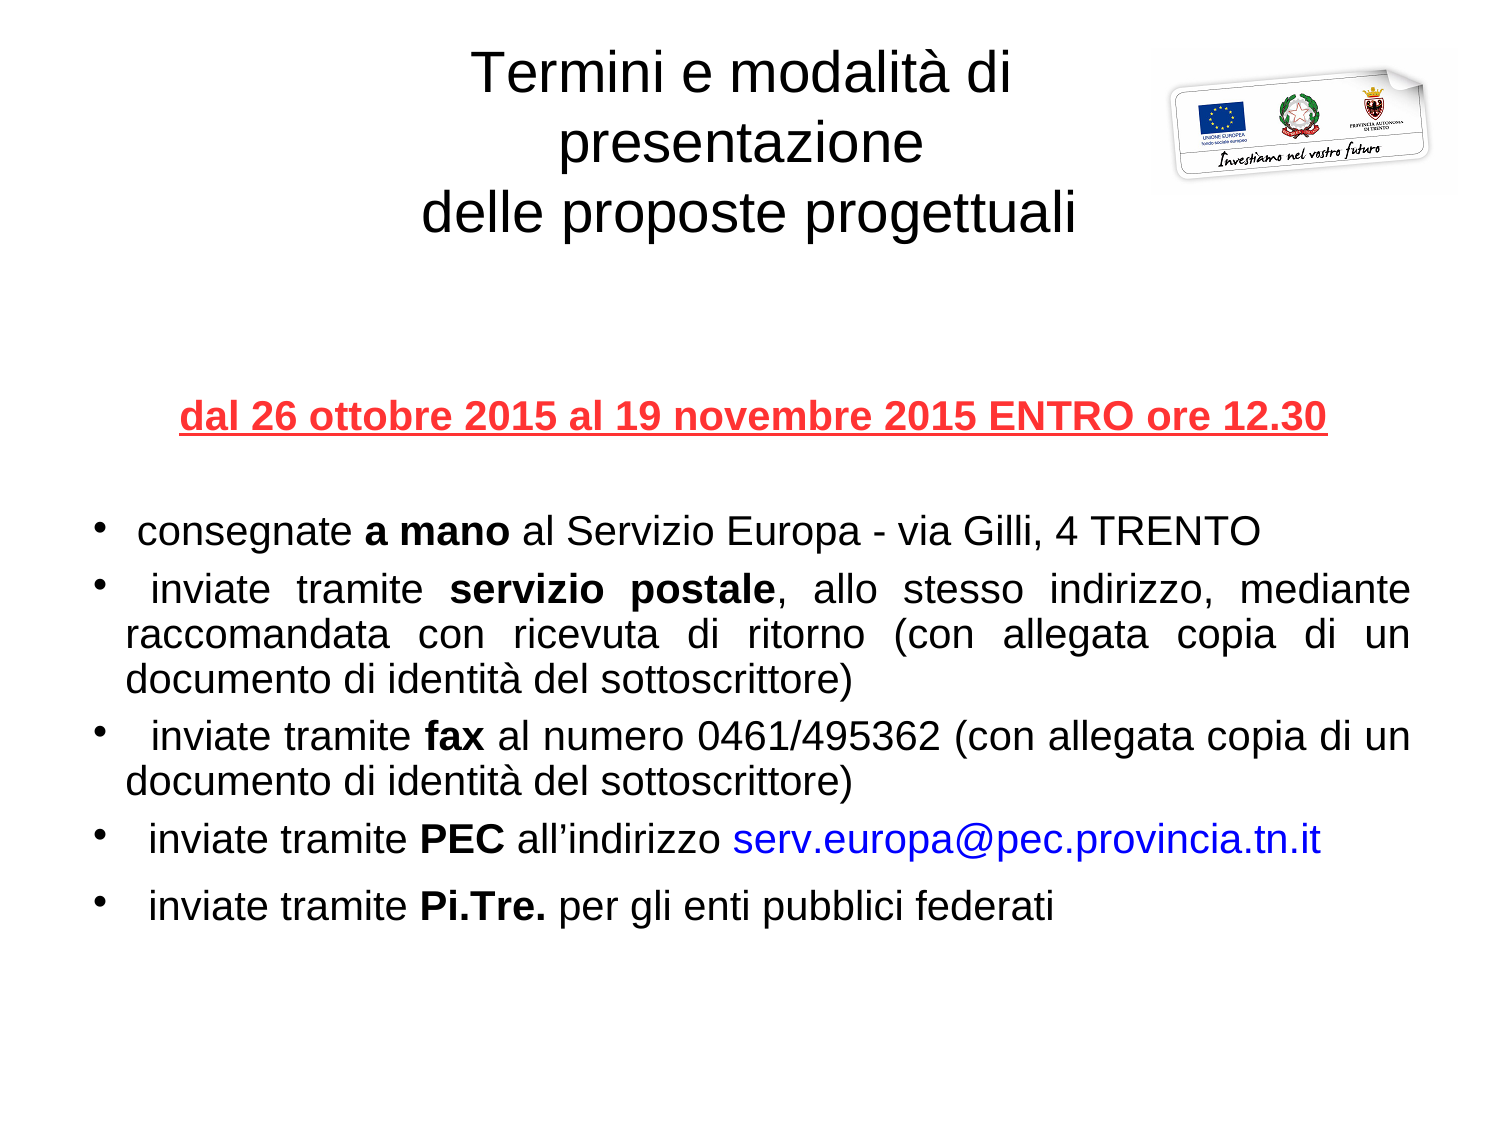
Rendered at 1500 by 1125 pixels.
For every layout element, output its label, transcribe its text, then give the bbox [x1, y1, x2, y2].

list dal 26 ottobre 2015 al 19 novembre 2015 ENTRO ore 12.30 consegnate a mano al Servizio Europa - via Gilli, 4 TRENTO inviate tramite servizio postale, allo stesso indirizzo, mediante raccomandata con ricevuta di ritorno (con allegata copia di un documento di identità del sottoscrittore) inviate tramite fax al numero 0461/495362 (con allegata copia di un documento di identità del sottoscrittore) inviate tramite PEC all’indirizzo serv.europa@pec.provincia.tn.it inviate tramite Pi.Tre. per gli enti pubblici federati [76, 267, 1427, 1010]
picture [1151, 48, 1459, 196]
title Termini e modalità di presentazione delle proposte progettuali [75, 21, 1425, 257]
